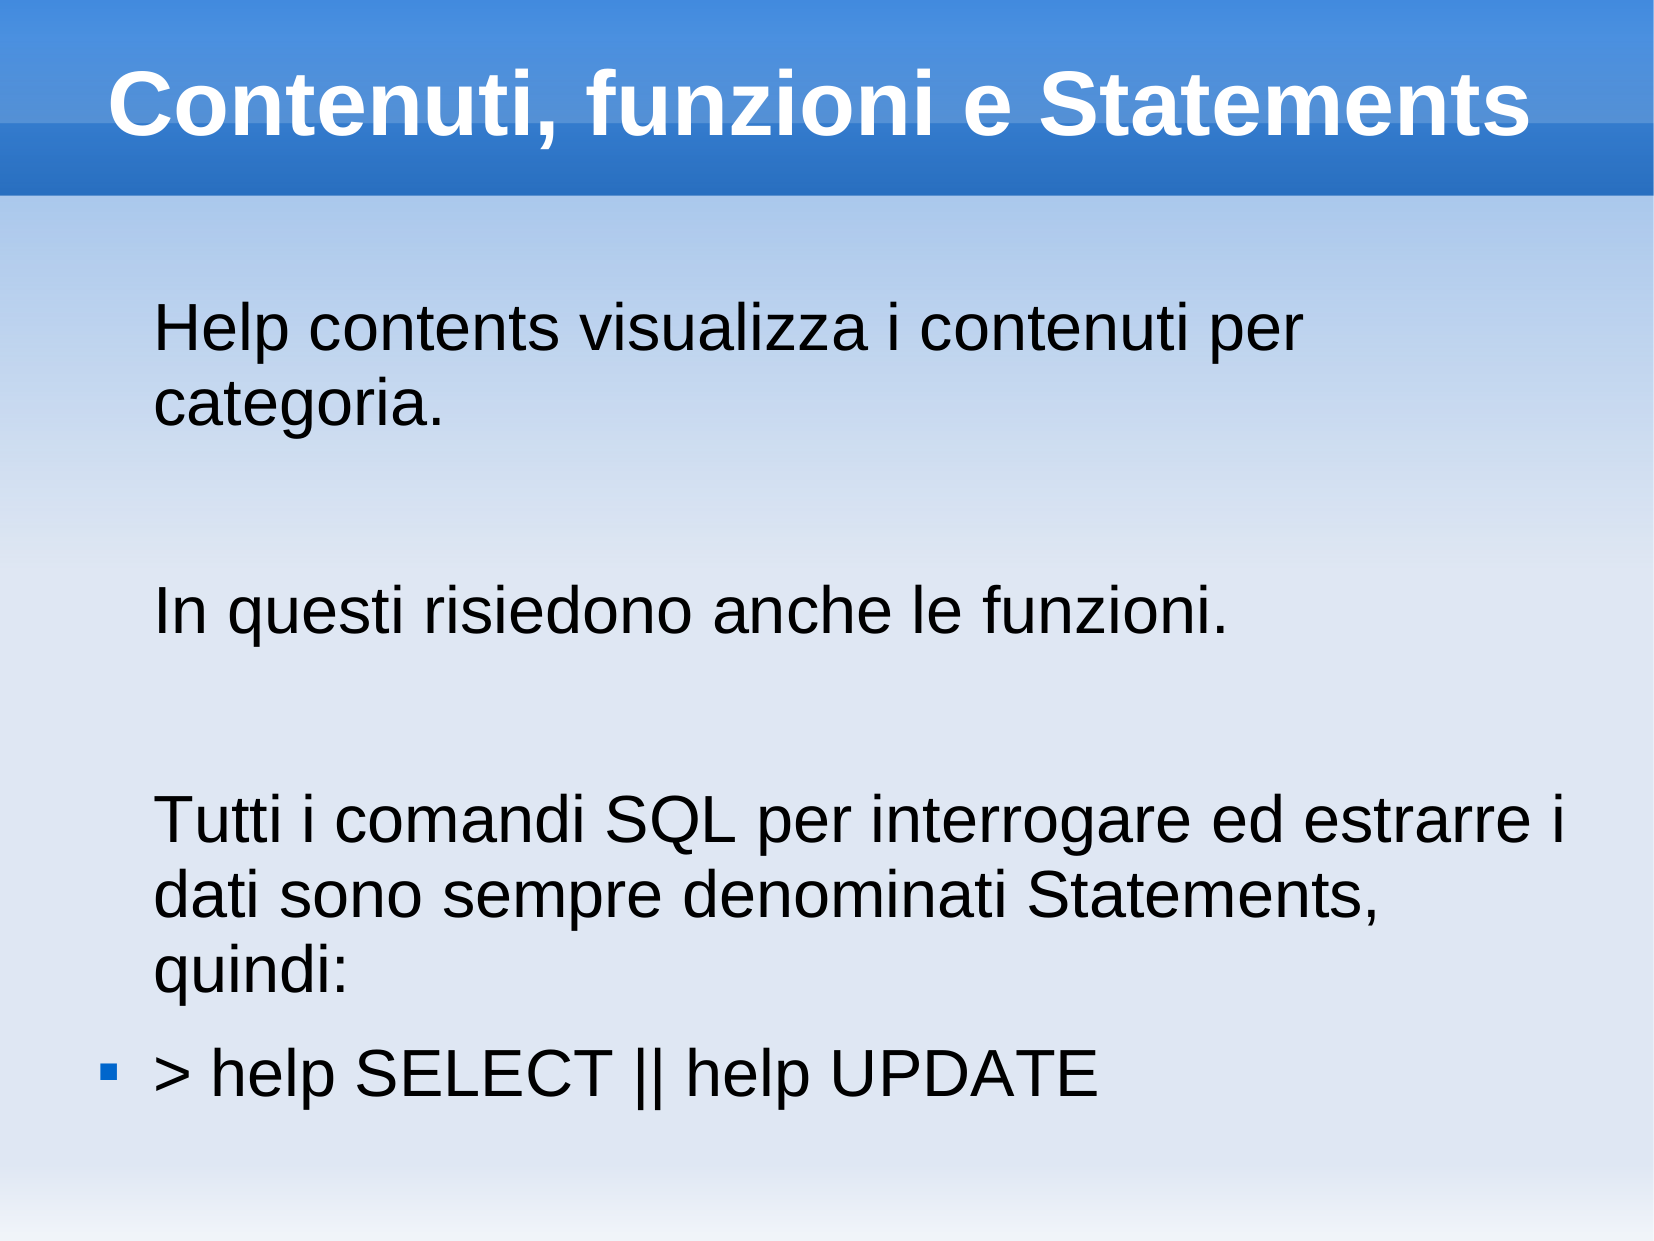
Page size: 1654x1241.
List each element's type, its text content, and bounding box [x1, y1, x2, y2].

picture [0, 0, 1654, 1241]
title Contenuti, funzioni e Statements [76, 7, 1565, 200]
list Help contents visualizza i contenuti per categoria. In questi risiedono anche le funzioni. Tutti i comandi SQL per interrogare ed estrarre i dati sono sempre denominati Statements, quindi: > help SELECT || help UPDATE [82, 290, 1571, 1111]
